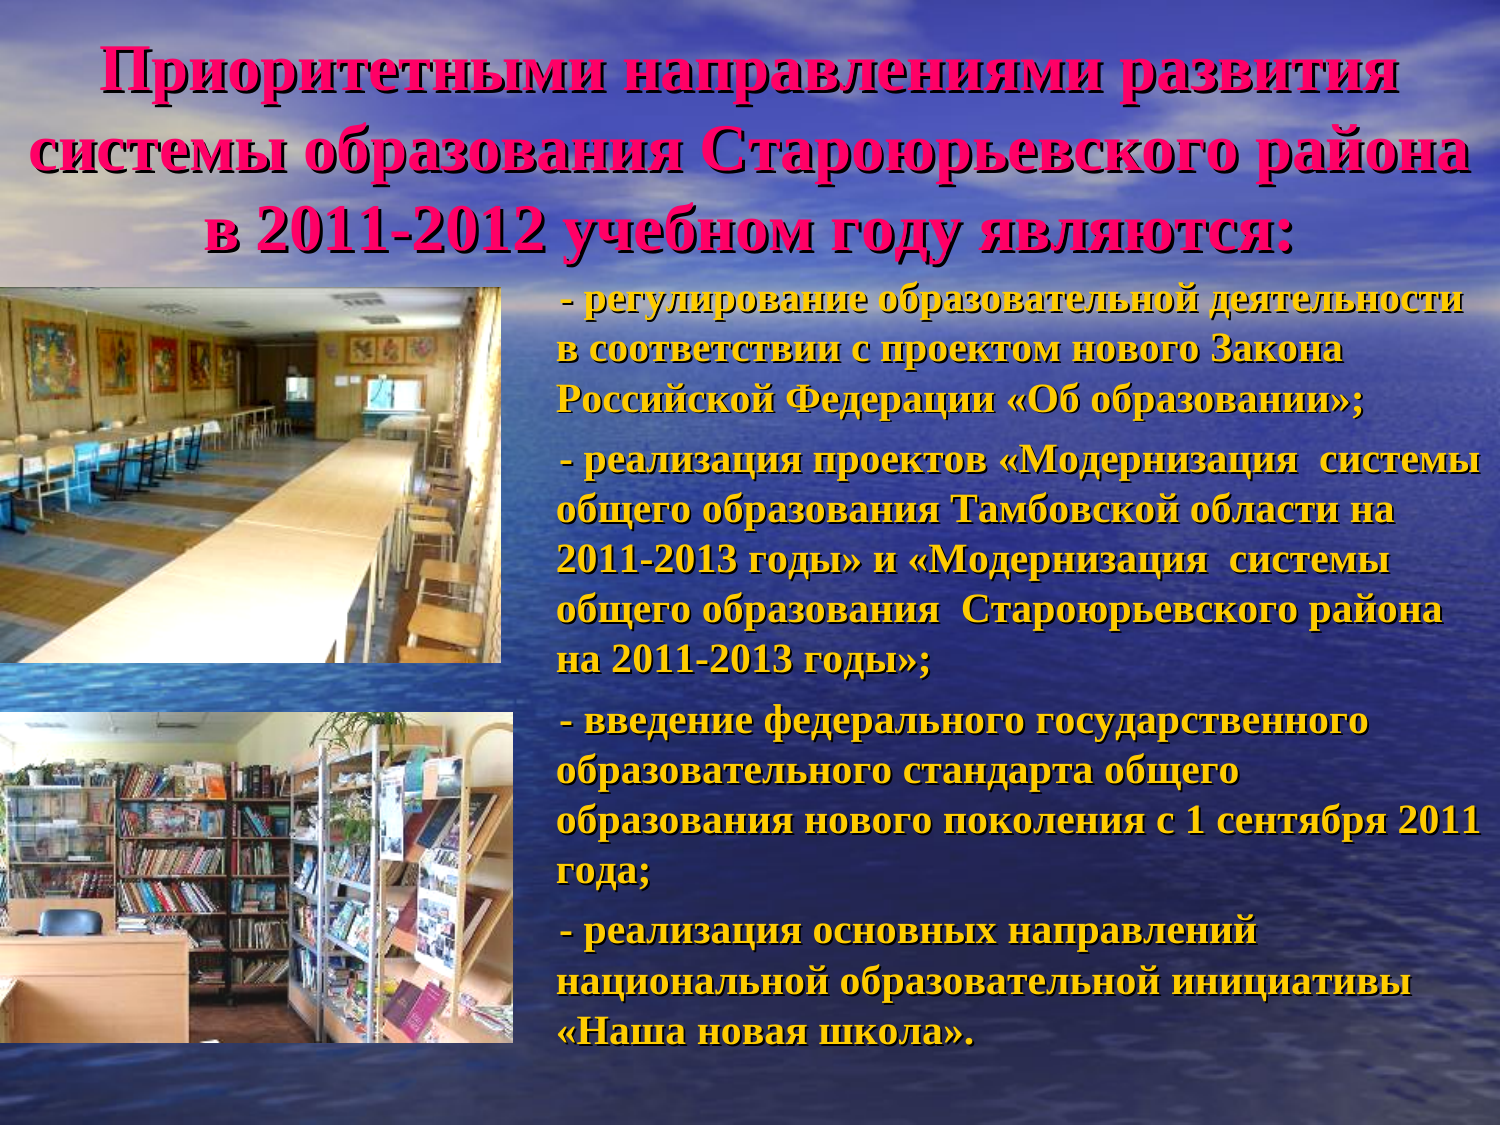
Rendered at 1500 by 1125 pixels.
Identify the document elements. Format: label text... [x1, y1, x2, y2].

picture [0, 287, 1500, 1125]
list - регулирование образовательной деятельности в соответствии с проектом нового Закона Российской Федерации «Об образовании»; - реализация проектов «Модернизация системы общего образования Тамбовской области на 2011-2013 годы» и «Модернизация системы общего образования Староюрьевского района на 2011-2013 годы»; - введение федерального государственного образовательного стандарта общего образования нового поколения с 1 сентября 2011 года; - реализация основных направлений национальной образовательной инициативы «Наша новая школа». [512, 262, 1500, 1120]
title Приоритетными направлениями развития системы образования Староюрьевского района в 2011-2012 учебном году являются: [0, 0, 1500, 288]
